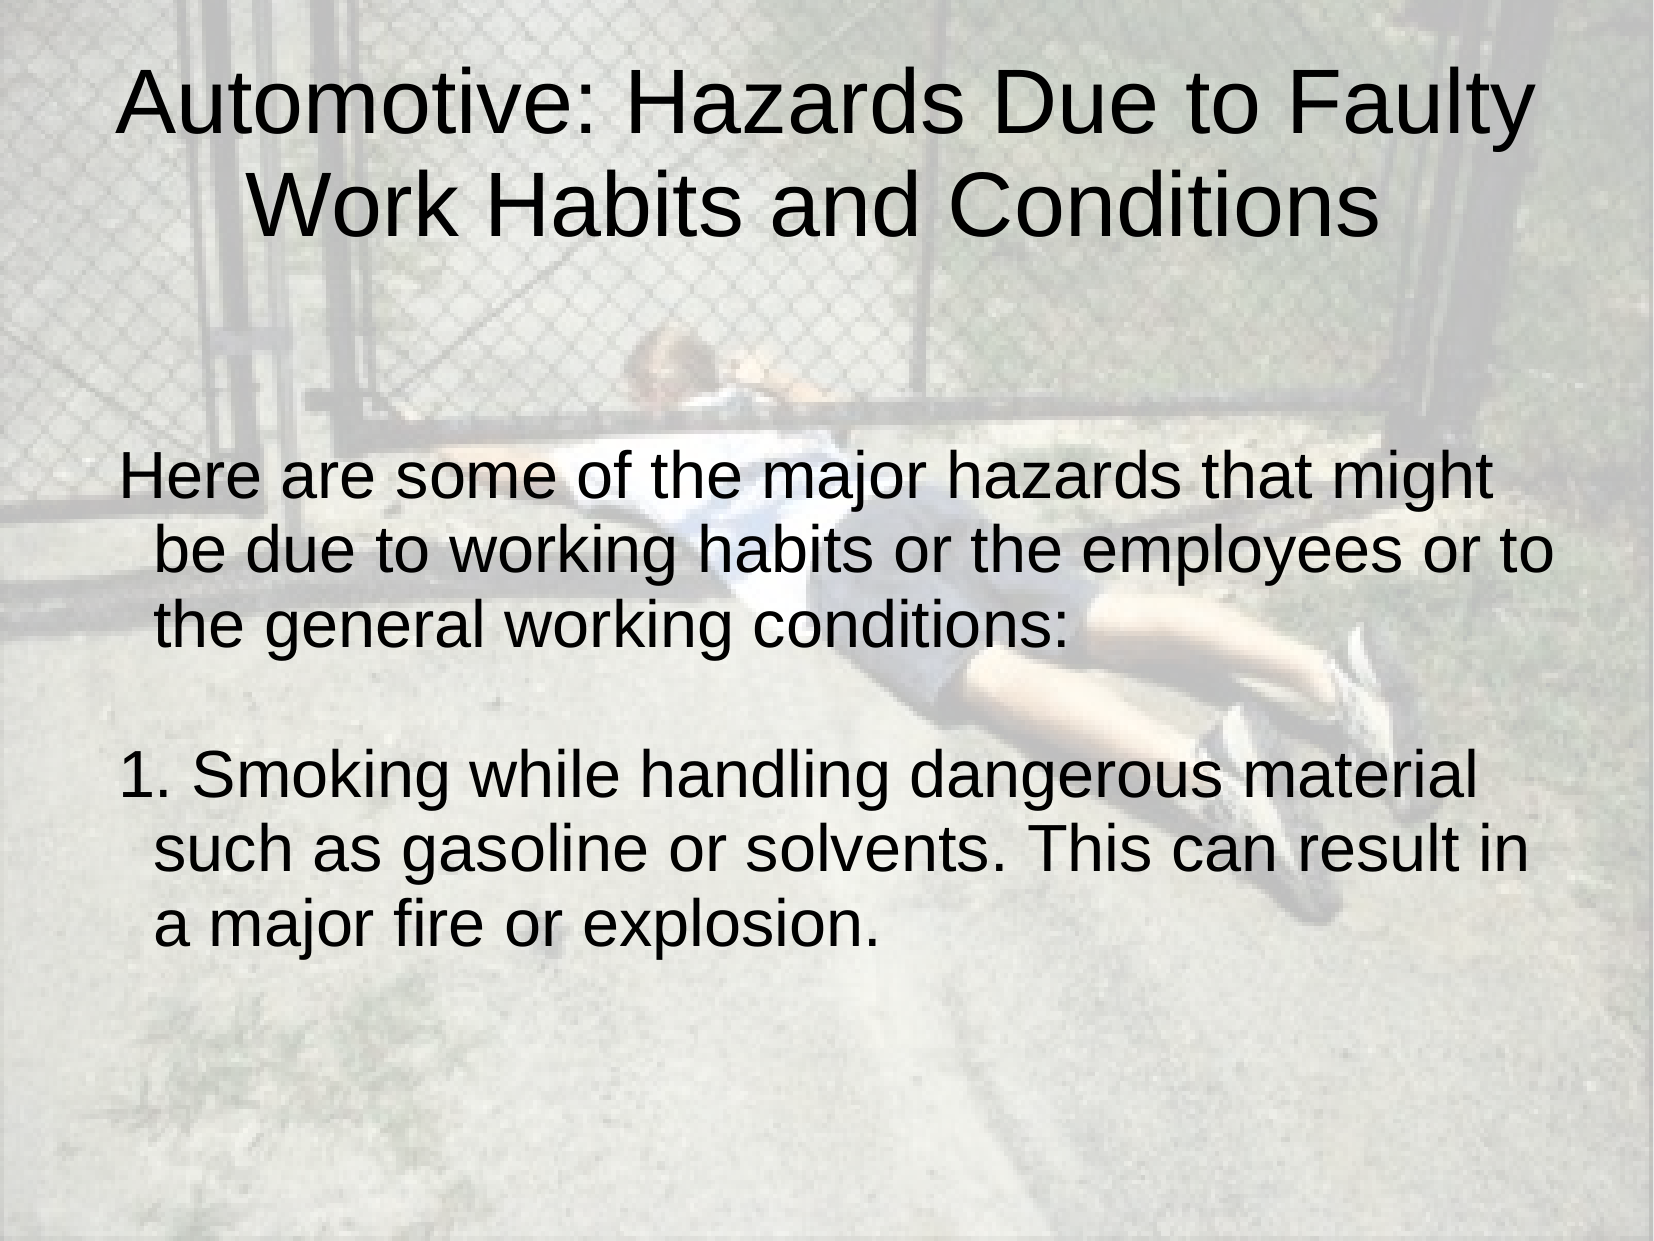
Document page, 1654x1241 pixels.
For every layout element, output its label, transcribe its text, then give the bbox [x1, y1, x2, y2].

picture [0, 0, 1654, 1241]
title Automotive: Hazards Due to Faulty Work Habits and Conditions [82, 49, 1571, 257]
subtitle Here are some of the major hazards that might be due to working habits or the employees or to the general working conditions: 1. Smoking while handling dangerous material such as gasoline or solvents. This can result in a major fire or explosion. [82, 290, 1571, 1109]
